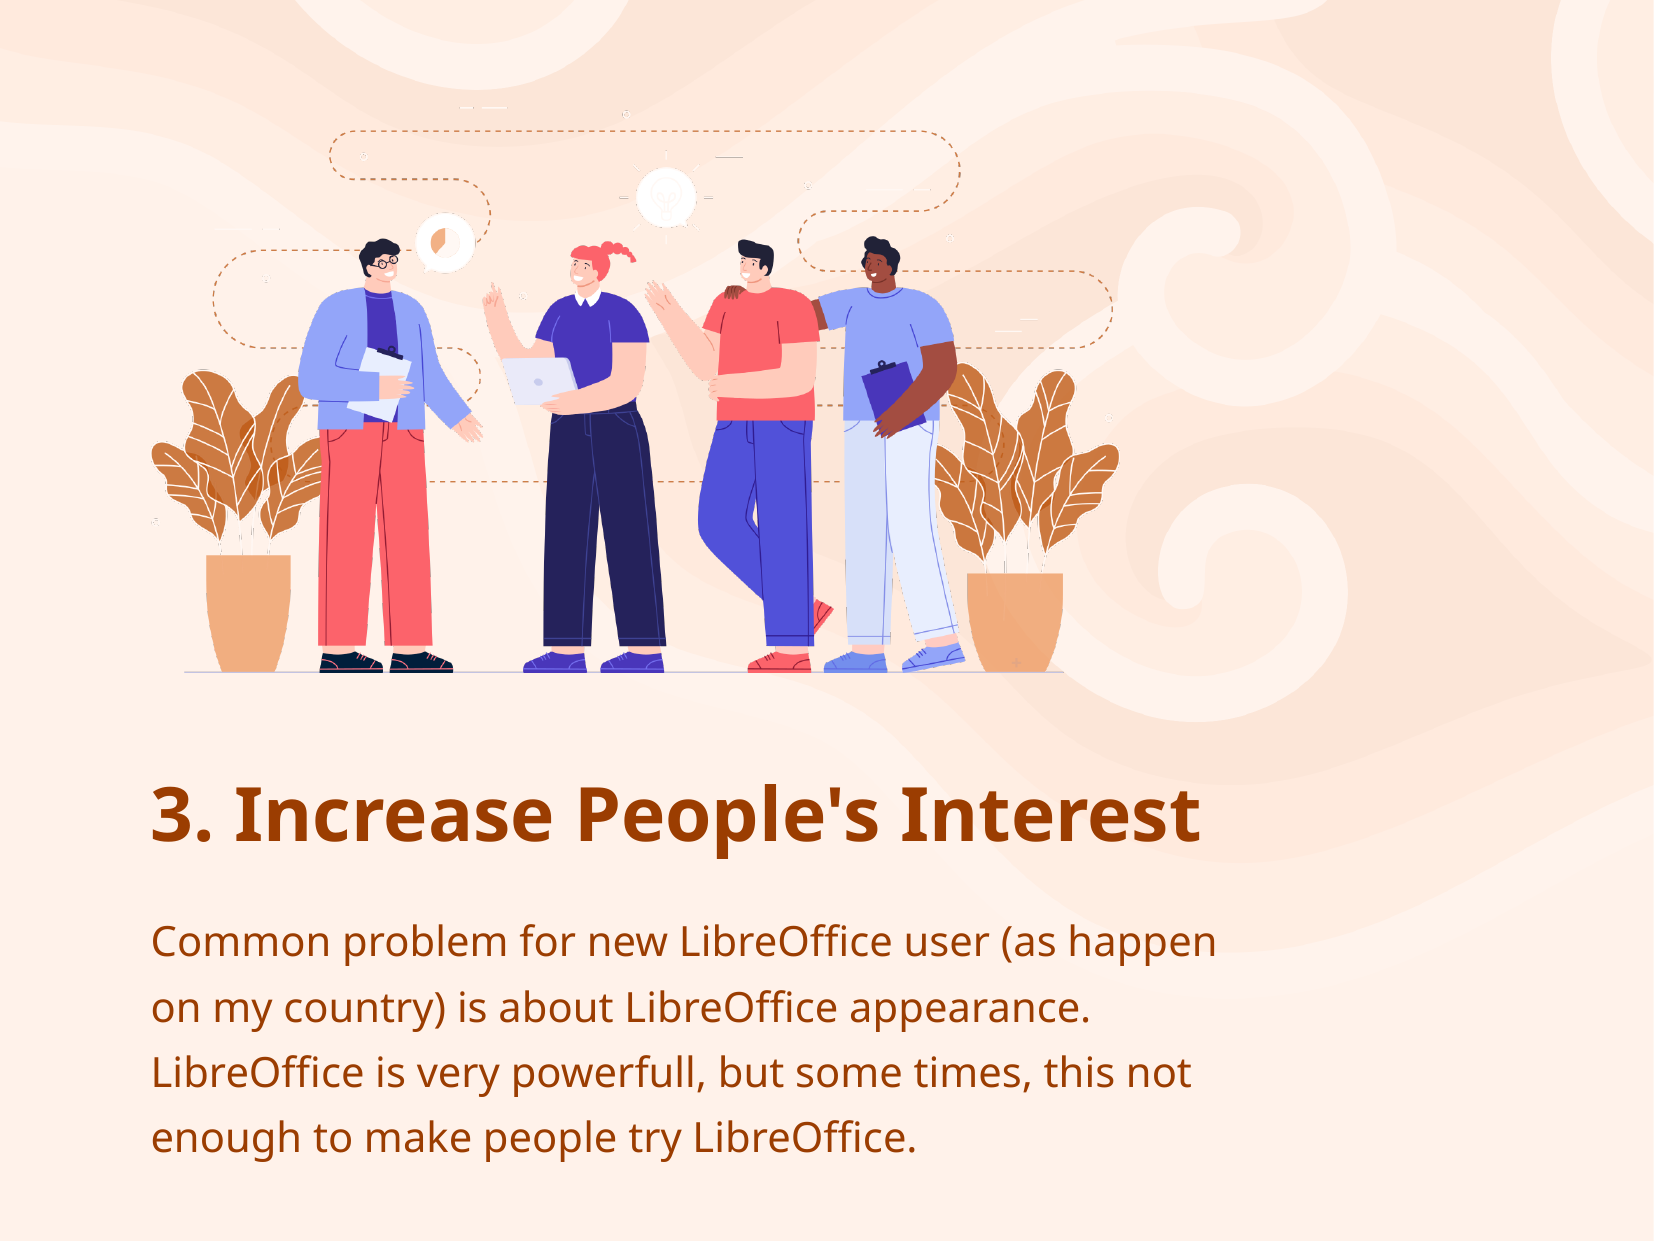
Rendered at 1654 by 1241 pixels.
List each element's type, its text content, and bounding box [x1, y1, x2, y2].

text_box Common problem for new LibreOffice user (as happen on my country) is about LibreOffice appearance. LibreOffice is very powerfull, but some times, this not enough to make people try LibreOffice. [135, 895, 1294, 1152]
text_box 3. Increase People's Interest [135, 754, 1630, 949]
picture [0, 0, 1654, 1241]
